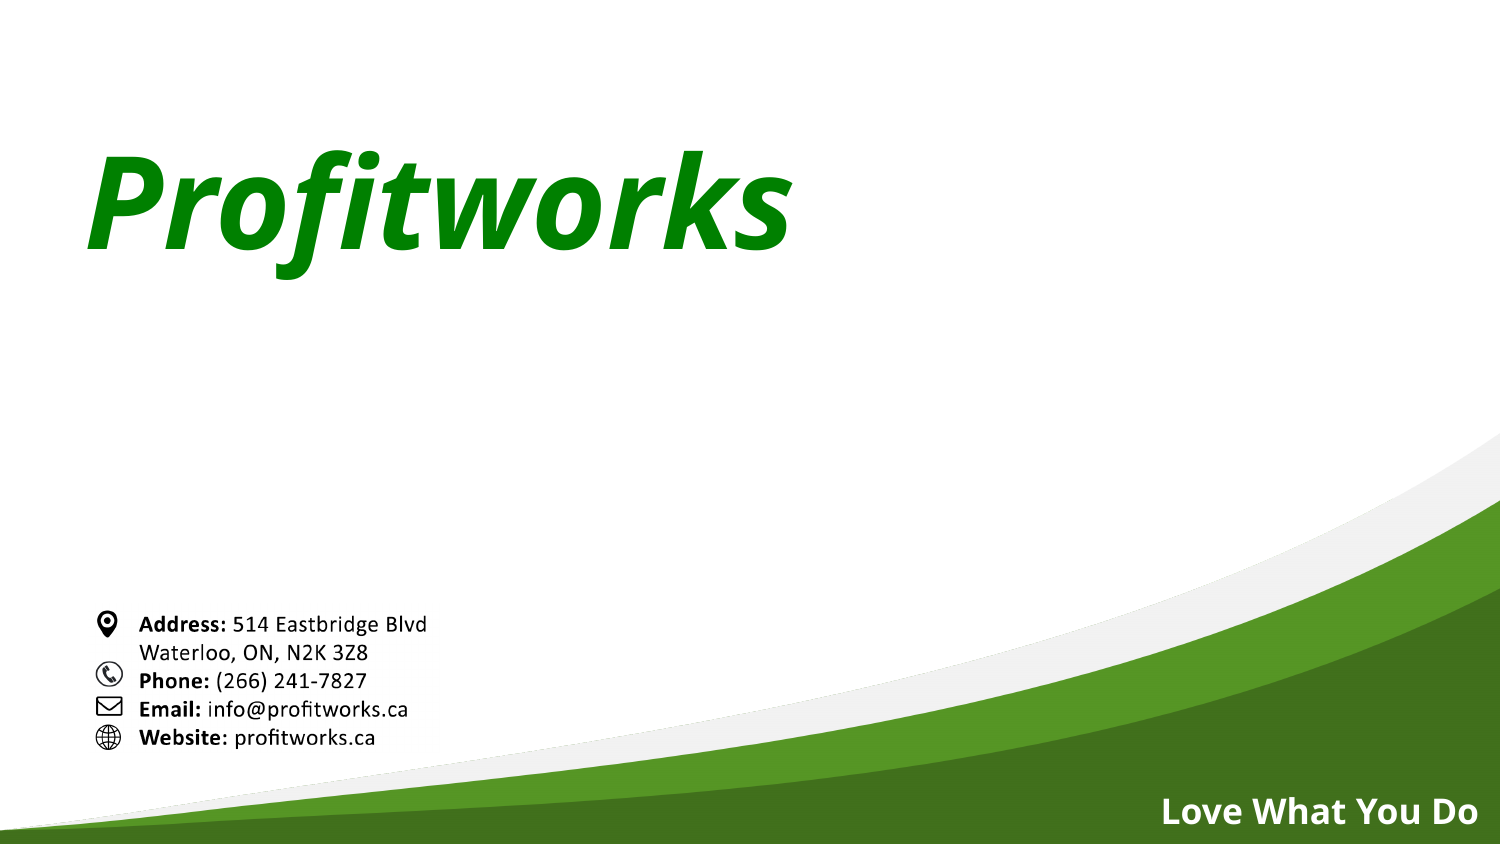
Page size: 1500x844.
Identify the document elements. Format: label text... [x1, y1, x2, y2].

picture [0, 0, 1500, 844]
text_box Love What You Do [785, 779, 1495, 844]
